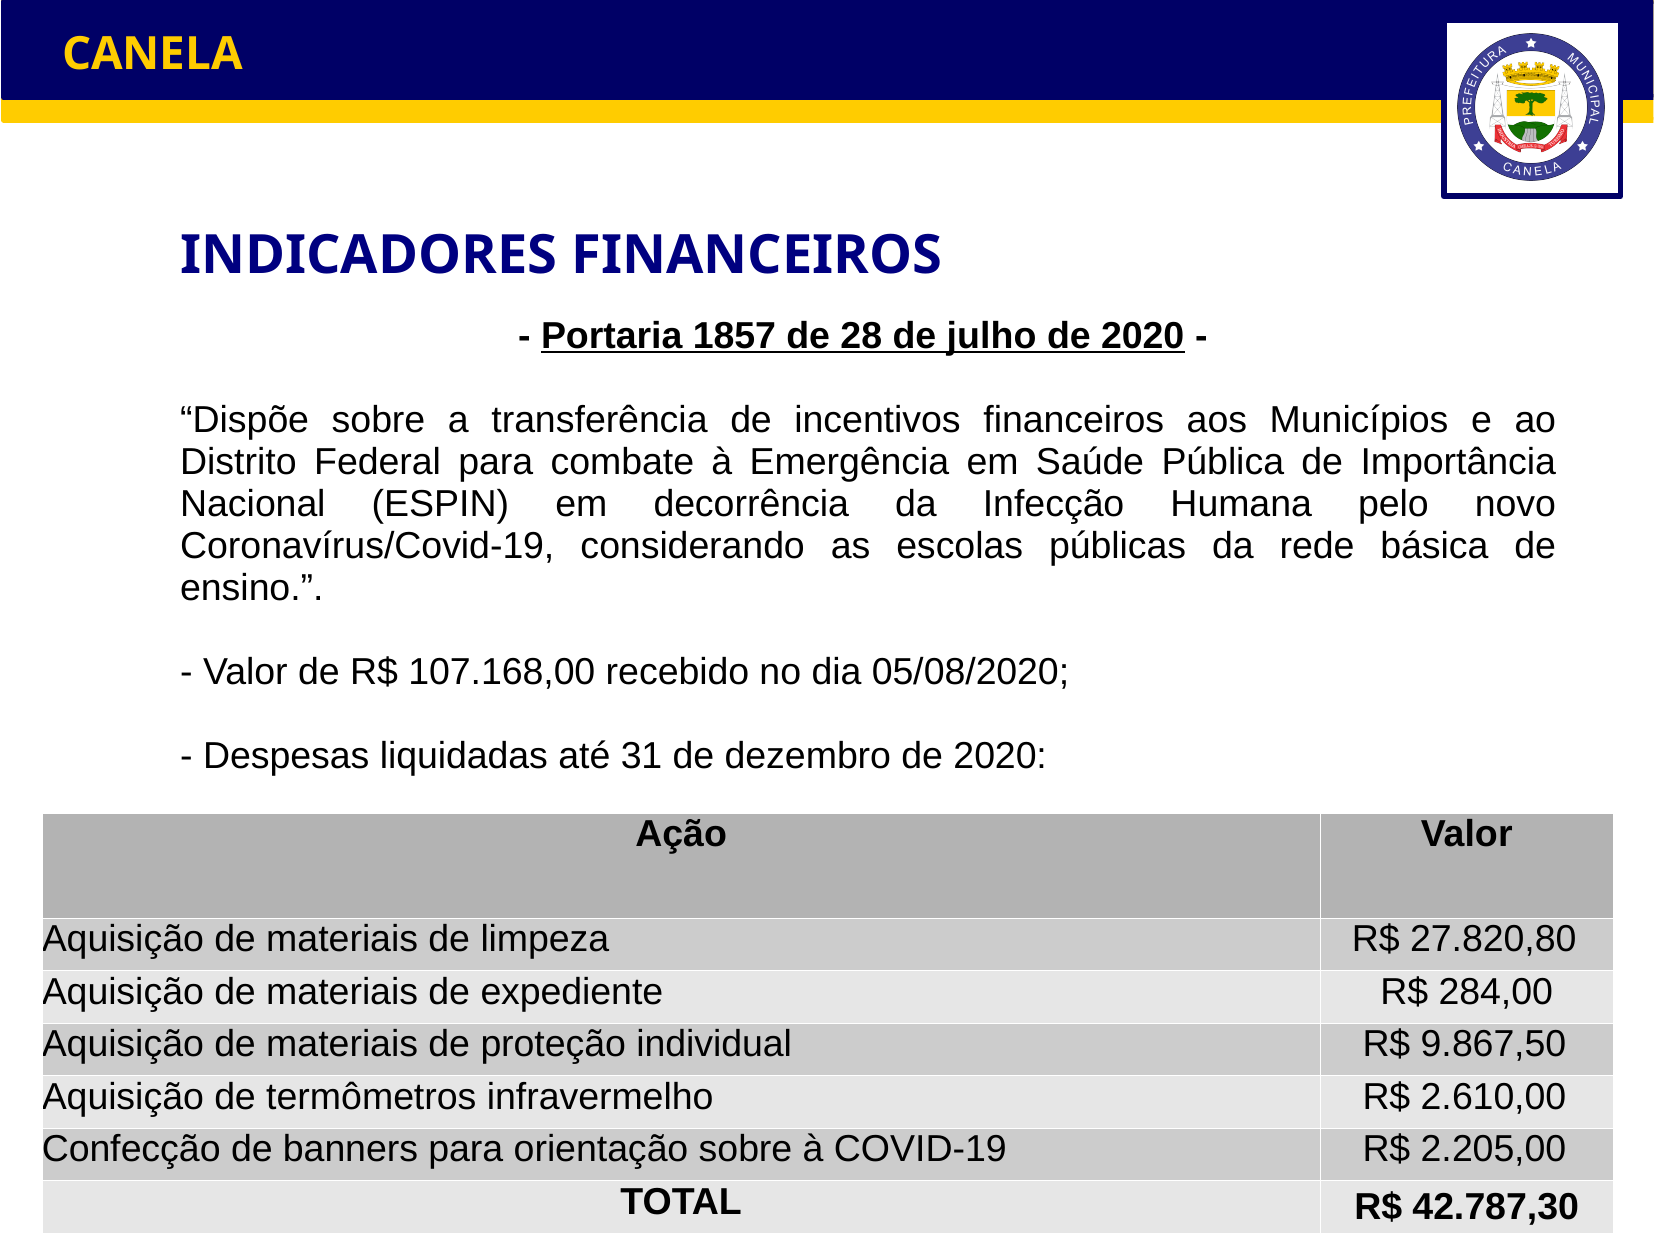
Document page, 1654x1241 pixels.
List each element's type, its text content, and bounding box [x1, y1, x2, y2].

text_box CANELA [47, 13, 853, 93]
table_cell Aquisição de termômetros infravermelho [43, 1076, 1320, 1128]
table_cell Confecção de banners para orientação sobre à COVID-19 [43, 1129, 1320, 1180]
table_header Ação [43, 814, 1320, 918]
table_cell TOTAL [43, 1181, 1320, 1233]
text_box [3, 0, 1654, 197]
picture [1457, 33, 1605, 181]
table_cell R$ 27.820,80 [1321, 919, 1613, 970]
table_cell Aquisição de materiais de proteção individual [43, 1024, 1320, 1075]
table_cell R$ 2.610,00 [1321, 1076, 1613, 1128]
table_cell R$ 42.787,30 [1321, 1181, 1613, 1233]
text_box - Portaria 1857 de 28 de julho de 2020 - “Dispõe sobre a transferência de incentivos financeiros aos Municípios e ao Distrito Federal para combate à Emergência em Saúde Pública de Importância Nacional (ESPIN) em decorrência da Infecção Humana pelo novo Coronavírus/Covid-19, considerando as escolas públicas da rede básica de ensino.”. - Valor de R$ 107.168,00 recebido no dia 05/08/2020; - Despesas liquidadas até 31 de dezembro de 2020: [165, 307, 1571, 813]
table_cell R$ 2.205,00 [1321, 1129, 1613, 1180]
table_cell R$ 284,00 [1321, 971, 1613, 1023]
table_cell Aquisição de materiais de limpeza [43, 919, 1320, 970]
table_cell Aquisição de materiais de expediente [43, 971, 1320, 1023]
table_header Valor [1321, 814, 1613, 918]
table_cell R$ 9.867,50 [1321, 1024, 1613, 1075]
text_box INDICADORES FINANCEIROS [165, 208, 1441, 307]
